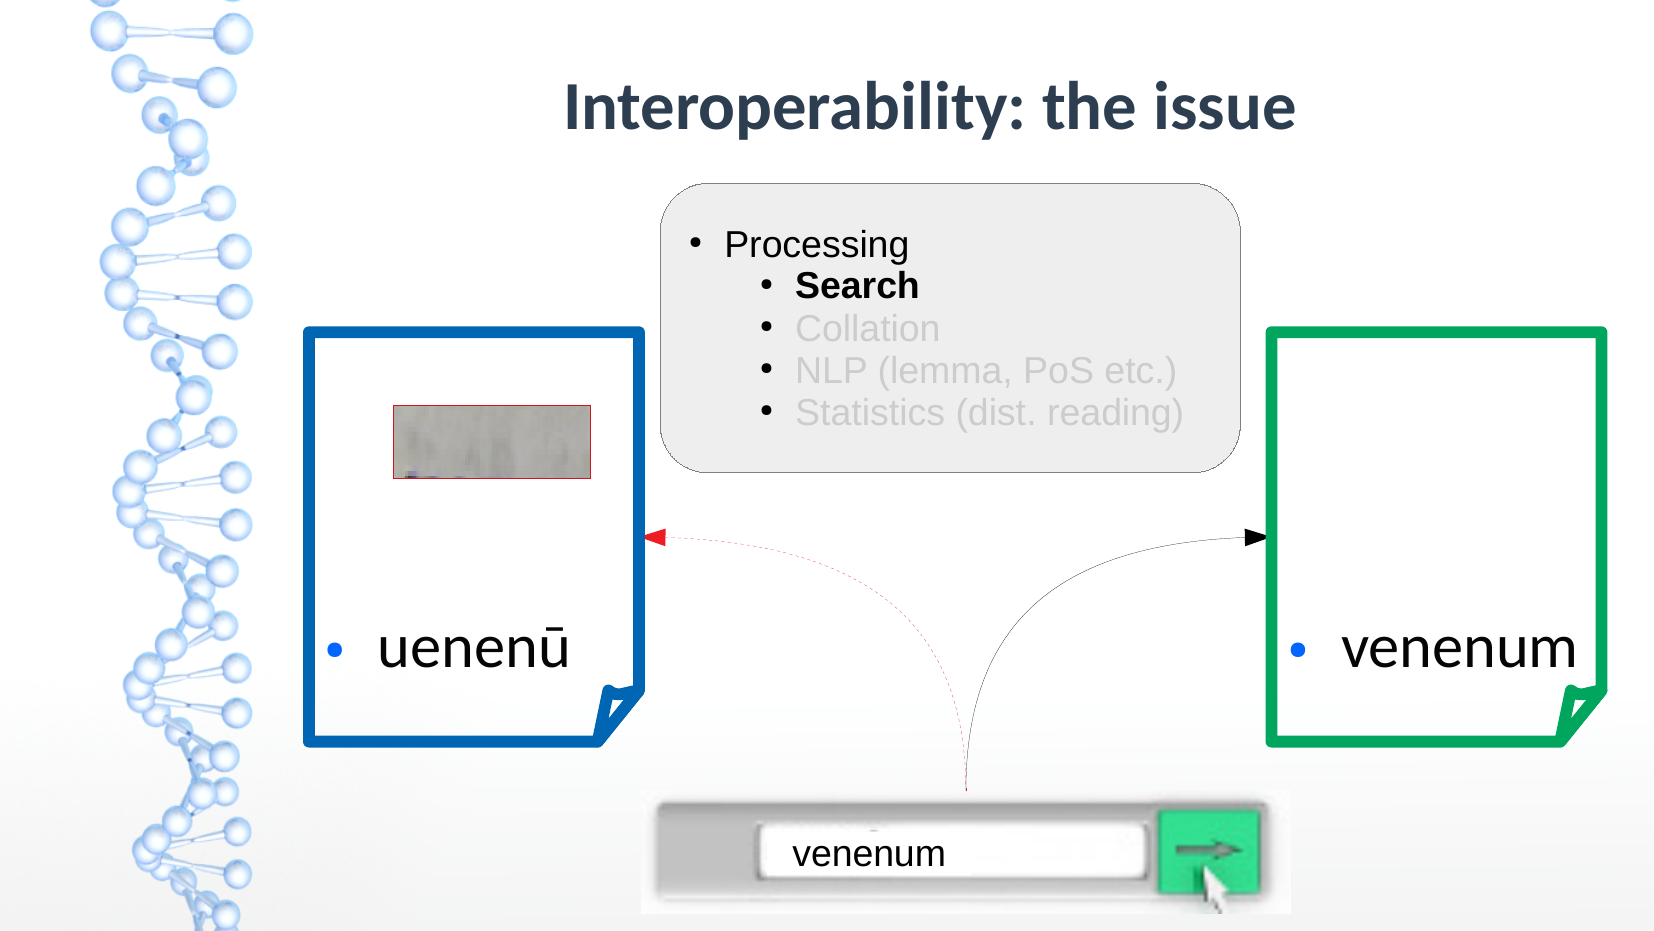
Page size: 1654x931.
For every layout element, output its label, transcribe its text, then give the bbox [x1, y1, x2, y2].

title Interoperability: the issue [265, 35, 1595, 189]
list uenenū [315, 620, 626, 703]
text_box venenum [767, 831, 972, 876]
list venenum [1278, 620, 1590, 703]
picture [0, 0, 1654, 931]
text_box Processing Search Collation NLP (lemma, PoS etc.) Statistics (dist. reading) [660, 183, 1241, 473]
